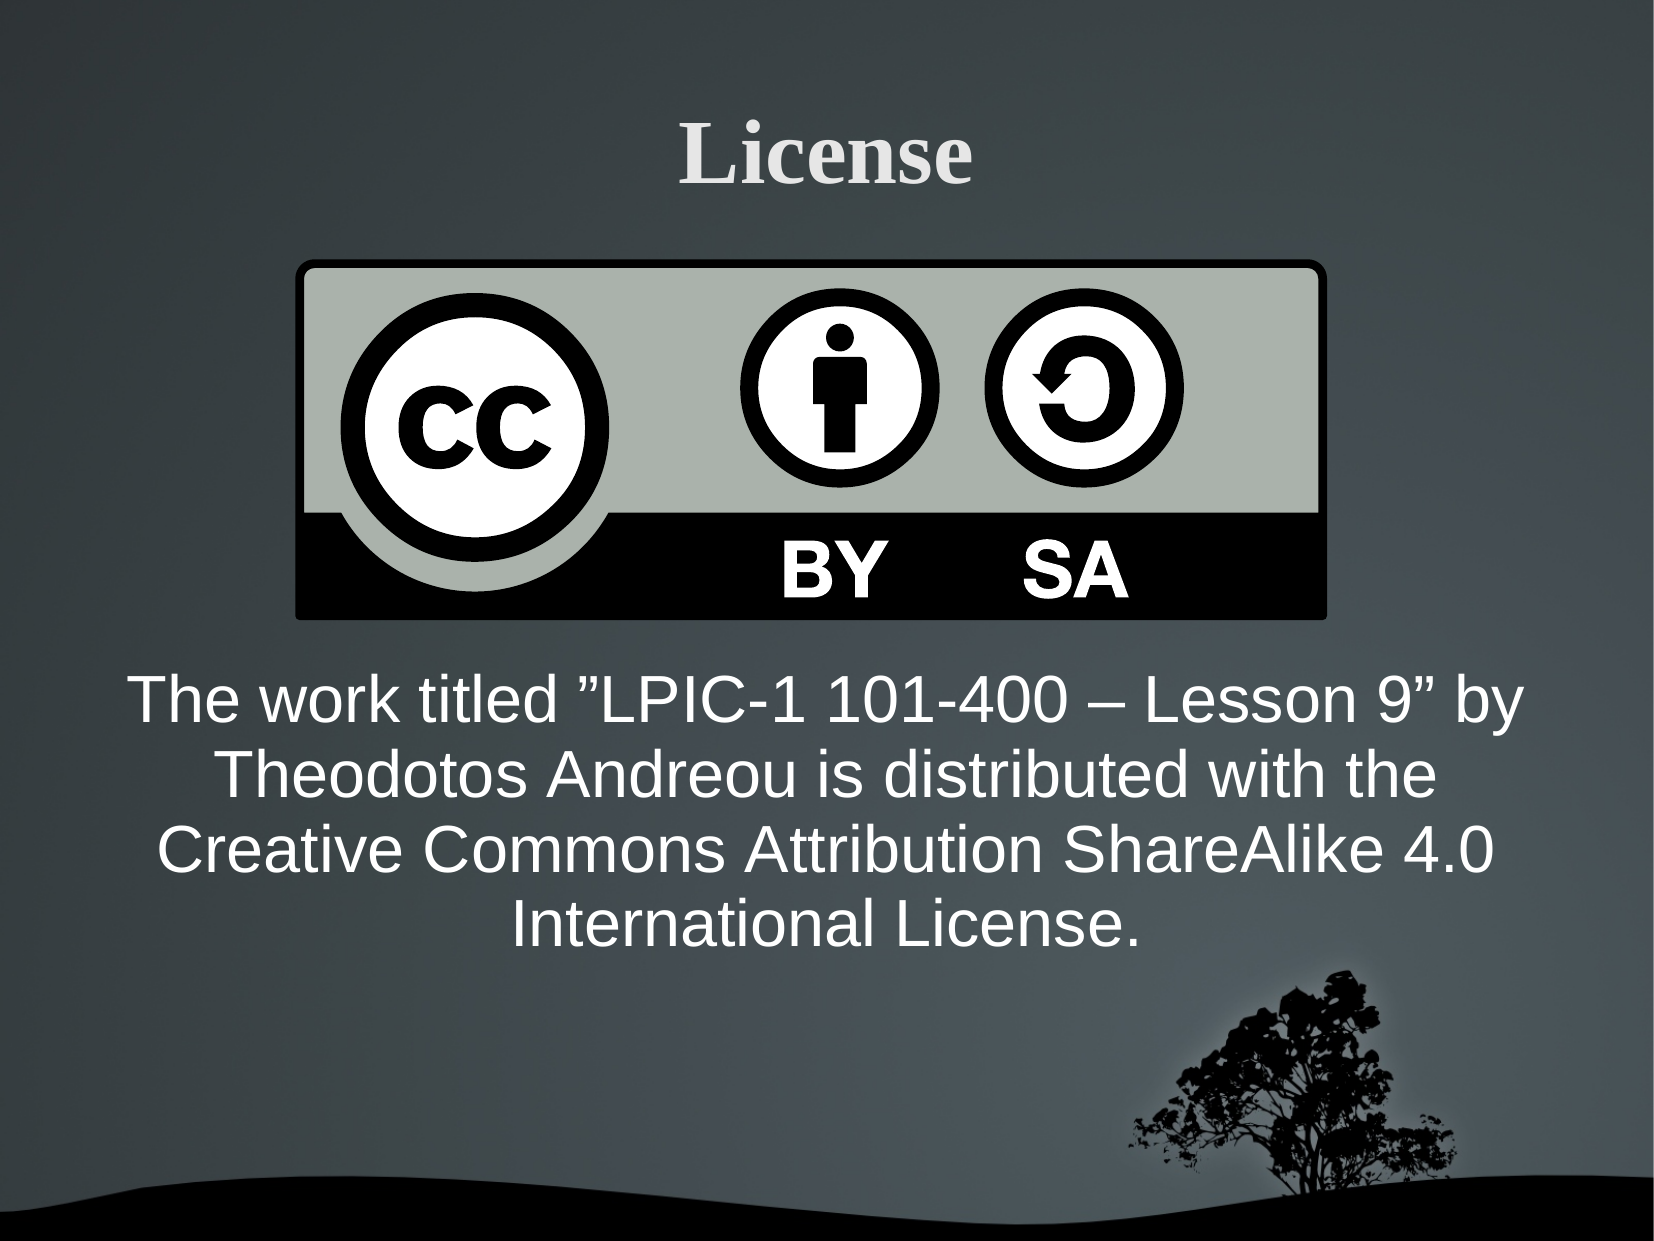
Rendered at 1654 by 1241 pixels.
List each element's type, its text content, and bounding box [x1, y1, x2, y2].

title License [82, 49, 1571, 257]
subtitle The work titled ”LPIC-1 101-400 – Lesson 9” by Theodotos Andreou is distributed with the Creative Commons Attribution ShareAlike 4.0 International License. [82, 290, 1571, 1109]
picture [0, 0, 1654, 1241]
